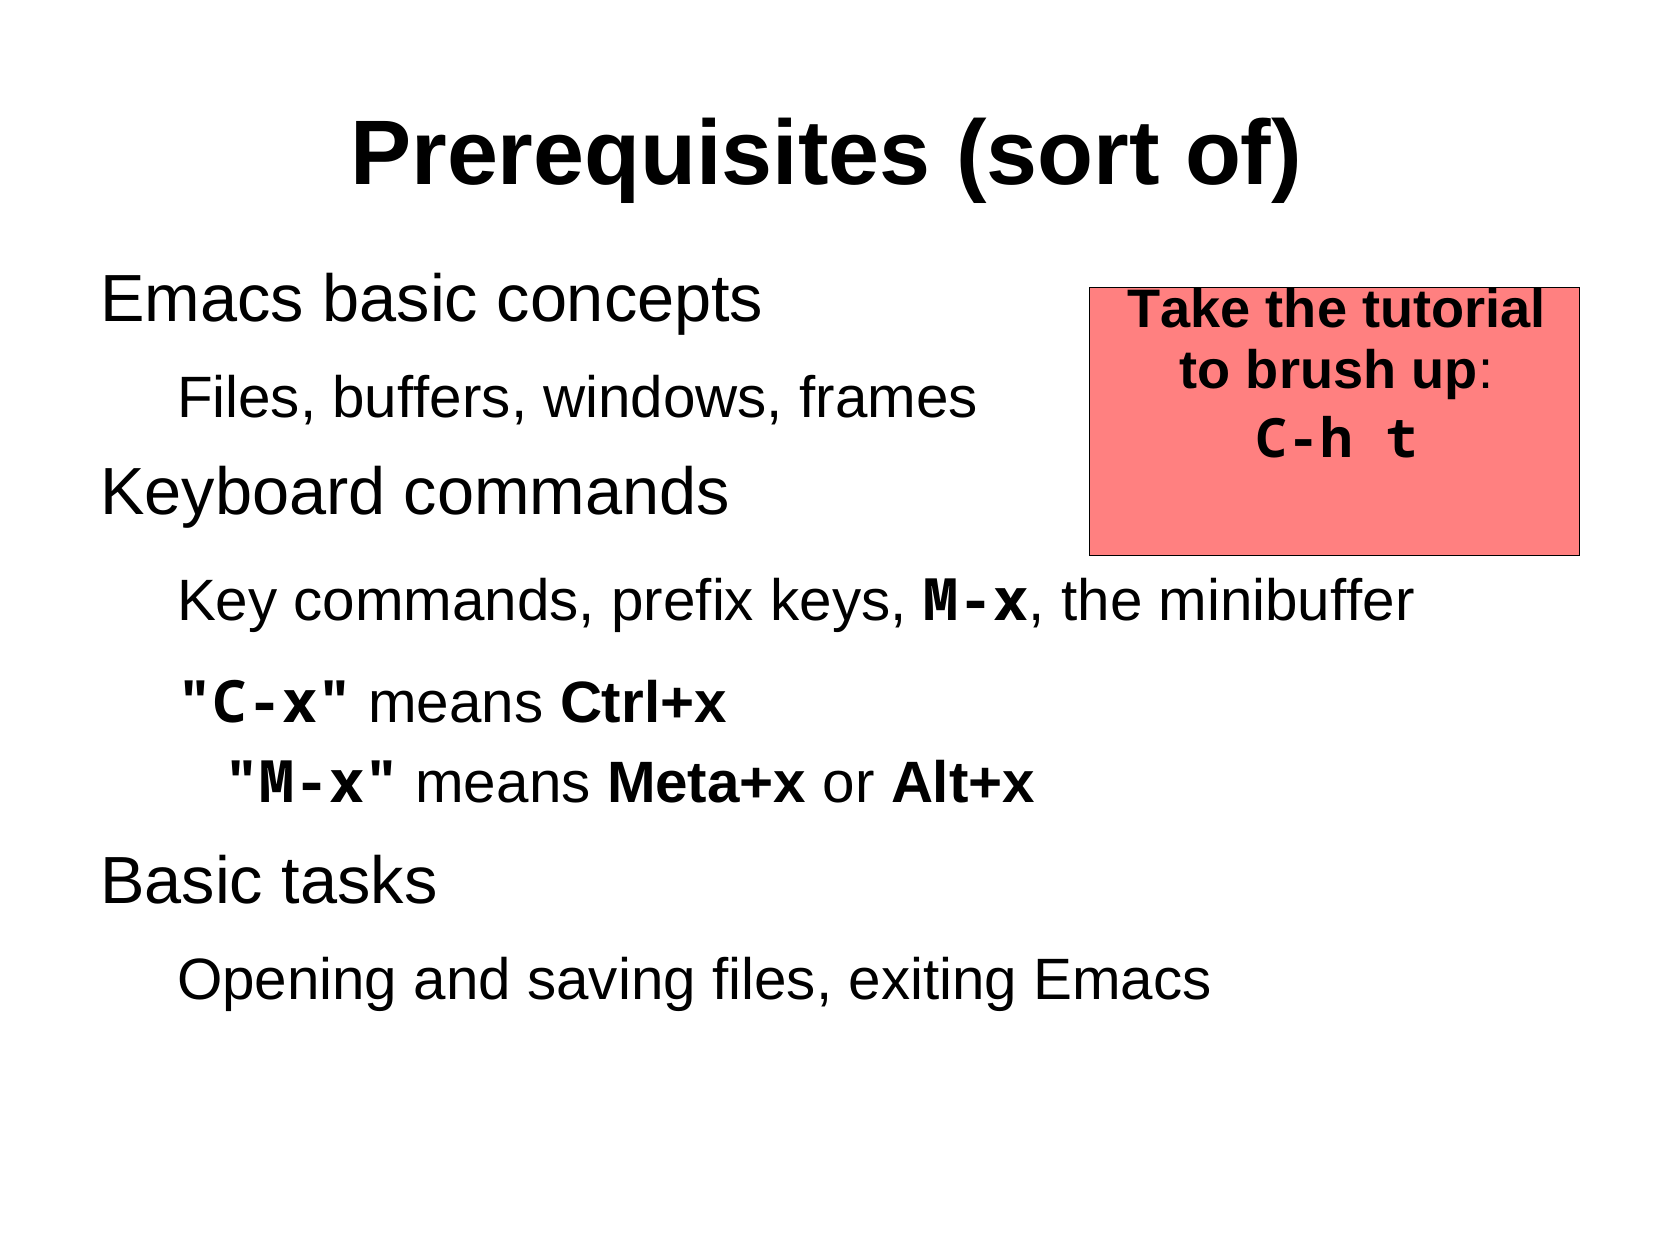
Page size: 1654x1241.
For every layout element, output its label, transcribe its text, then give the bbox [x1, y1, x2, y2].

title Prerequisites (sort of) [82, 16, 1571, 260]
text_box Take the tutorial to brush up: C-h t [1087, 271, 1586, 518]
list Emacs basic concepts Files, buffers, windows, frames Keyboard commands Key commands, prefix keys, M-x, the minibuffer "C-x" means Ctrl+x "M-x" means Meta+x or Alt+x Basic tasks Opening and saving files, exiting Emacs [82, 260, 1571, 1154]
text_box [1571, 518, 1580, 556]
